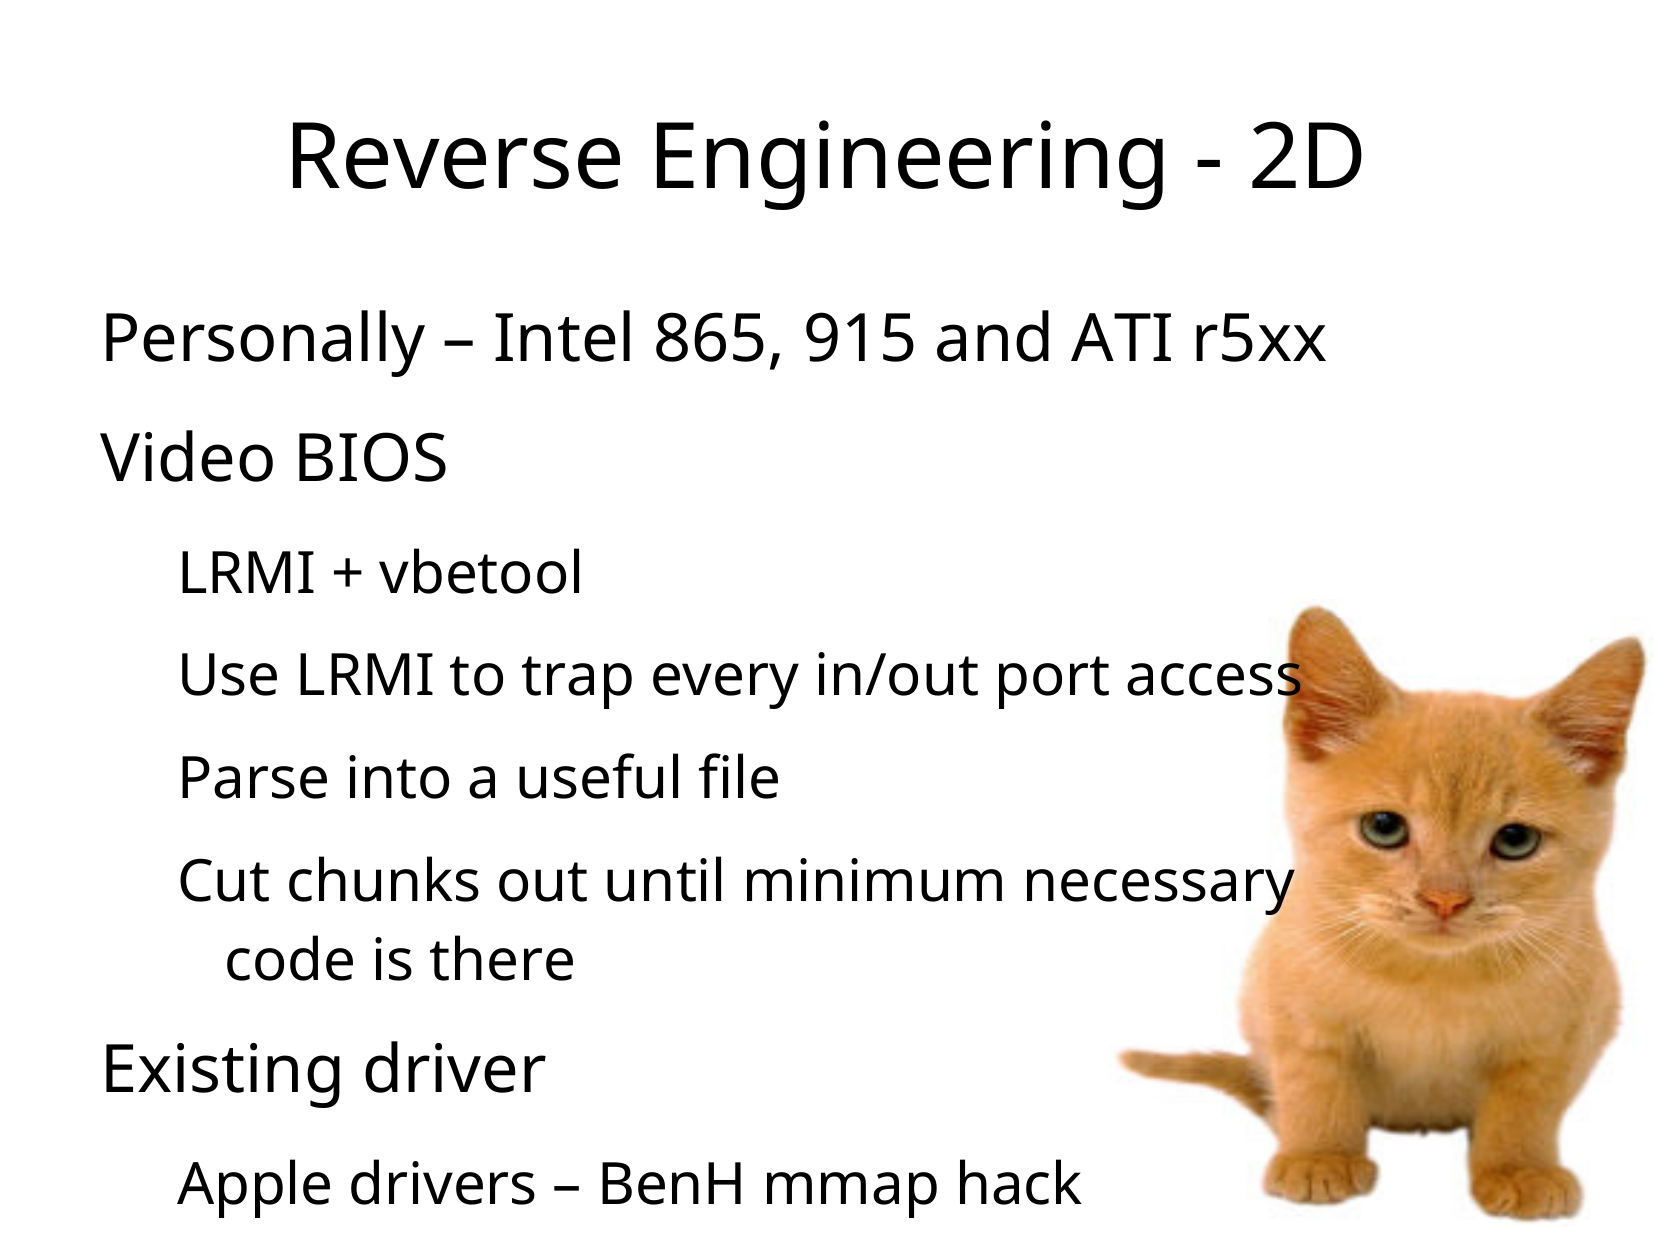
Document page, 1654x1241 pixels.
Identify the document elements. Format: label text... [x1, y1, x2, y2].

title Reverse Engineering - 2D [82, 49, 1571, 257]
list Personally – Intel 865, 915 and ATI r5xx Video BIOS LRMI + vbetool Use LRMI to trap every in/out port access Parse into a useful file Cut chunks out until minimum necessary code is there Existing driver Apple drivers – BenH mmap hack Libsegfault - Radeon 9800 hang problems [82, 290, 1351, 1233]
picture [1351, 599, 1654, 1227]
